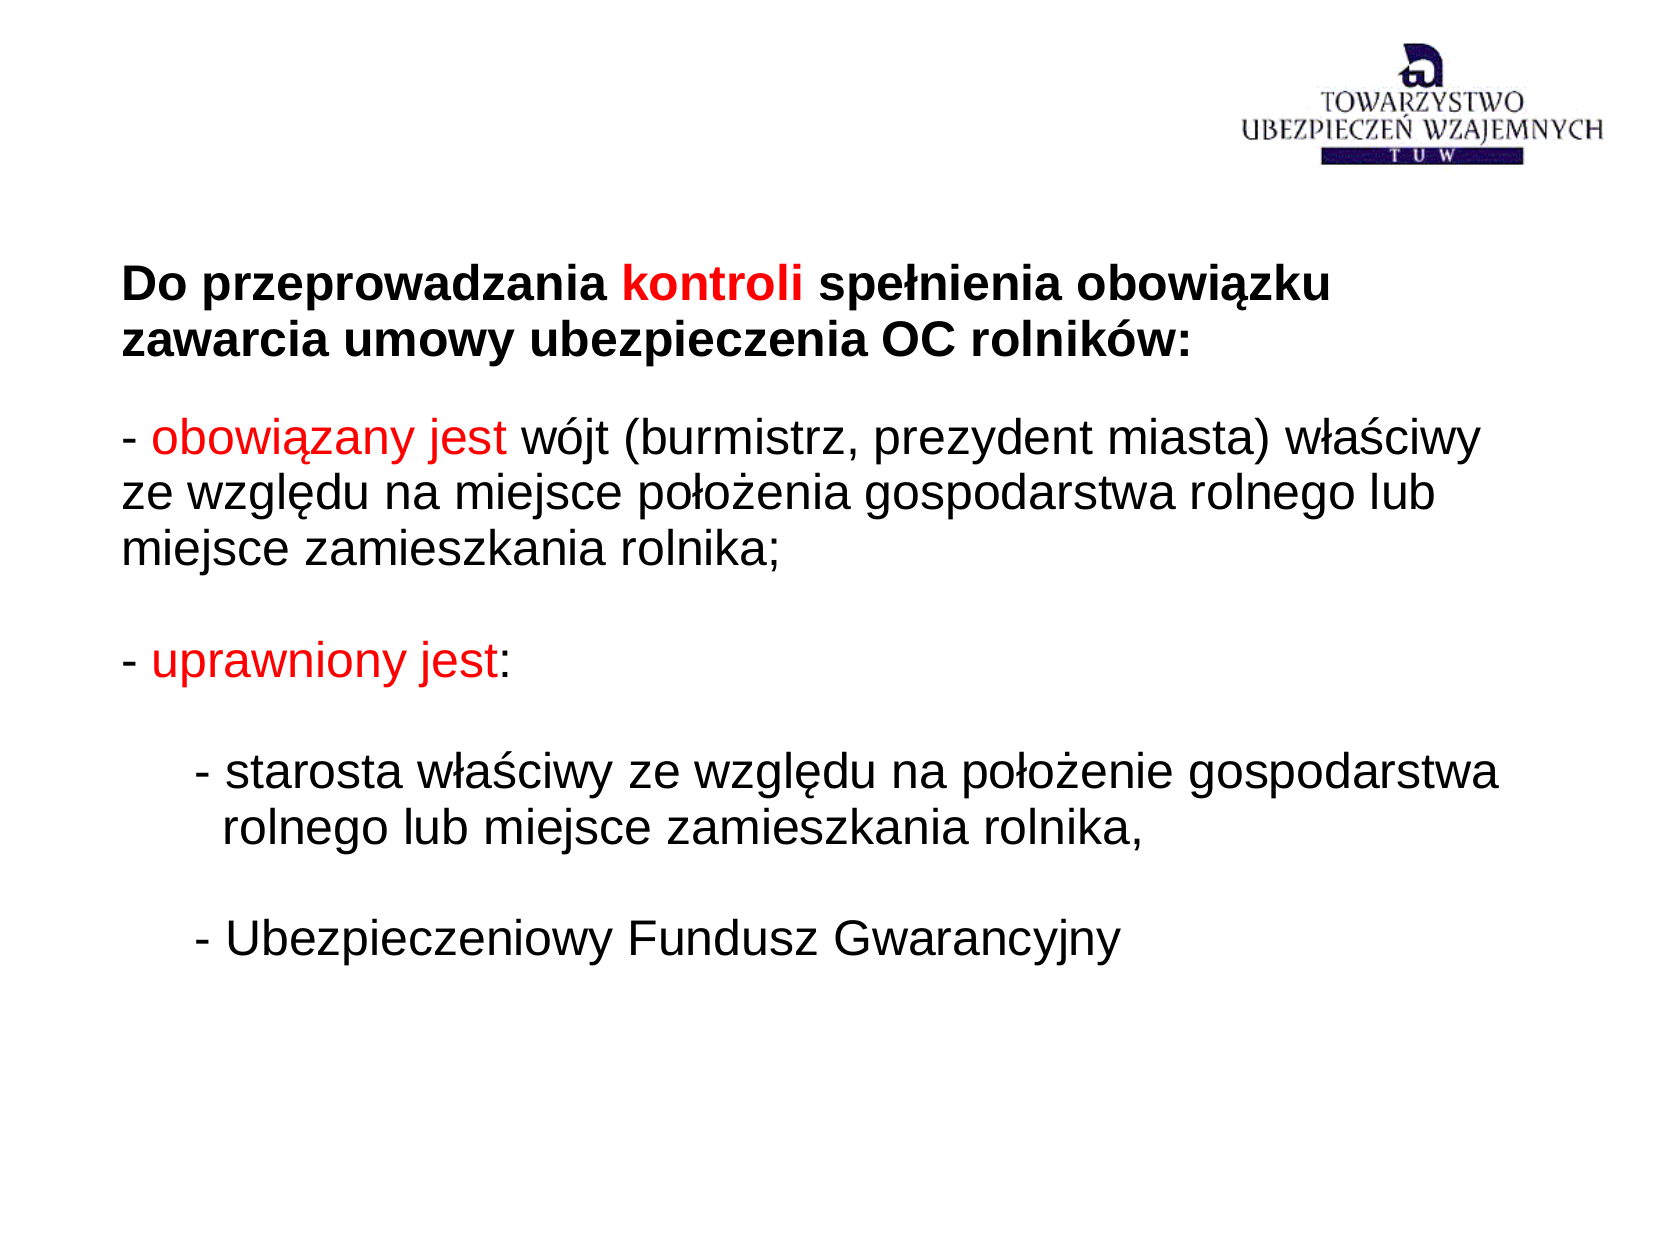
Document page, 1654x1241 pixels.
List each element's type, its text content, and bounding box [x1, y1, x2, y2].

text_box Do przeprowadzania kontroli spełnienia obowiązku zawarcia umowy ubezpieczenia OC rolników: - obowiązany jest wójt (burmistrz, prezydent miasta) właściwy ze względu na miejsce położenia gospodarstwa rolnego lub miejsce zamieszkania rolnika; - uprawniony jest: - starosta właściwy ze względu na położenie gospodarstwa rolnego lub miejsce zamieszkania rolnika, - Ubezpieczeniowy Fundusz Gwarancyjny [106, 248, 1536, 1180]
picture [1240, 41, 1605, 169]
